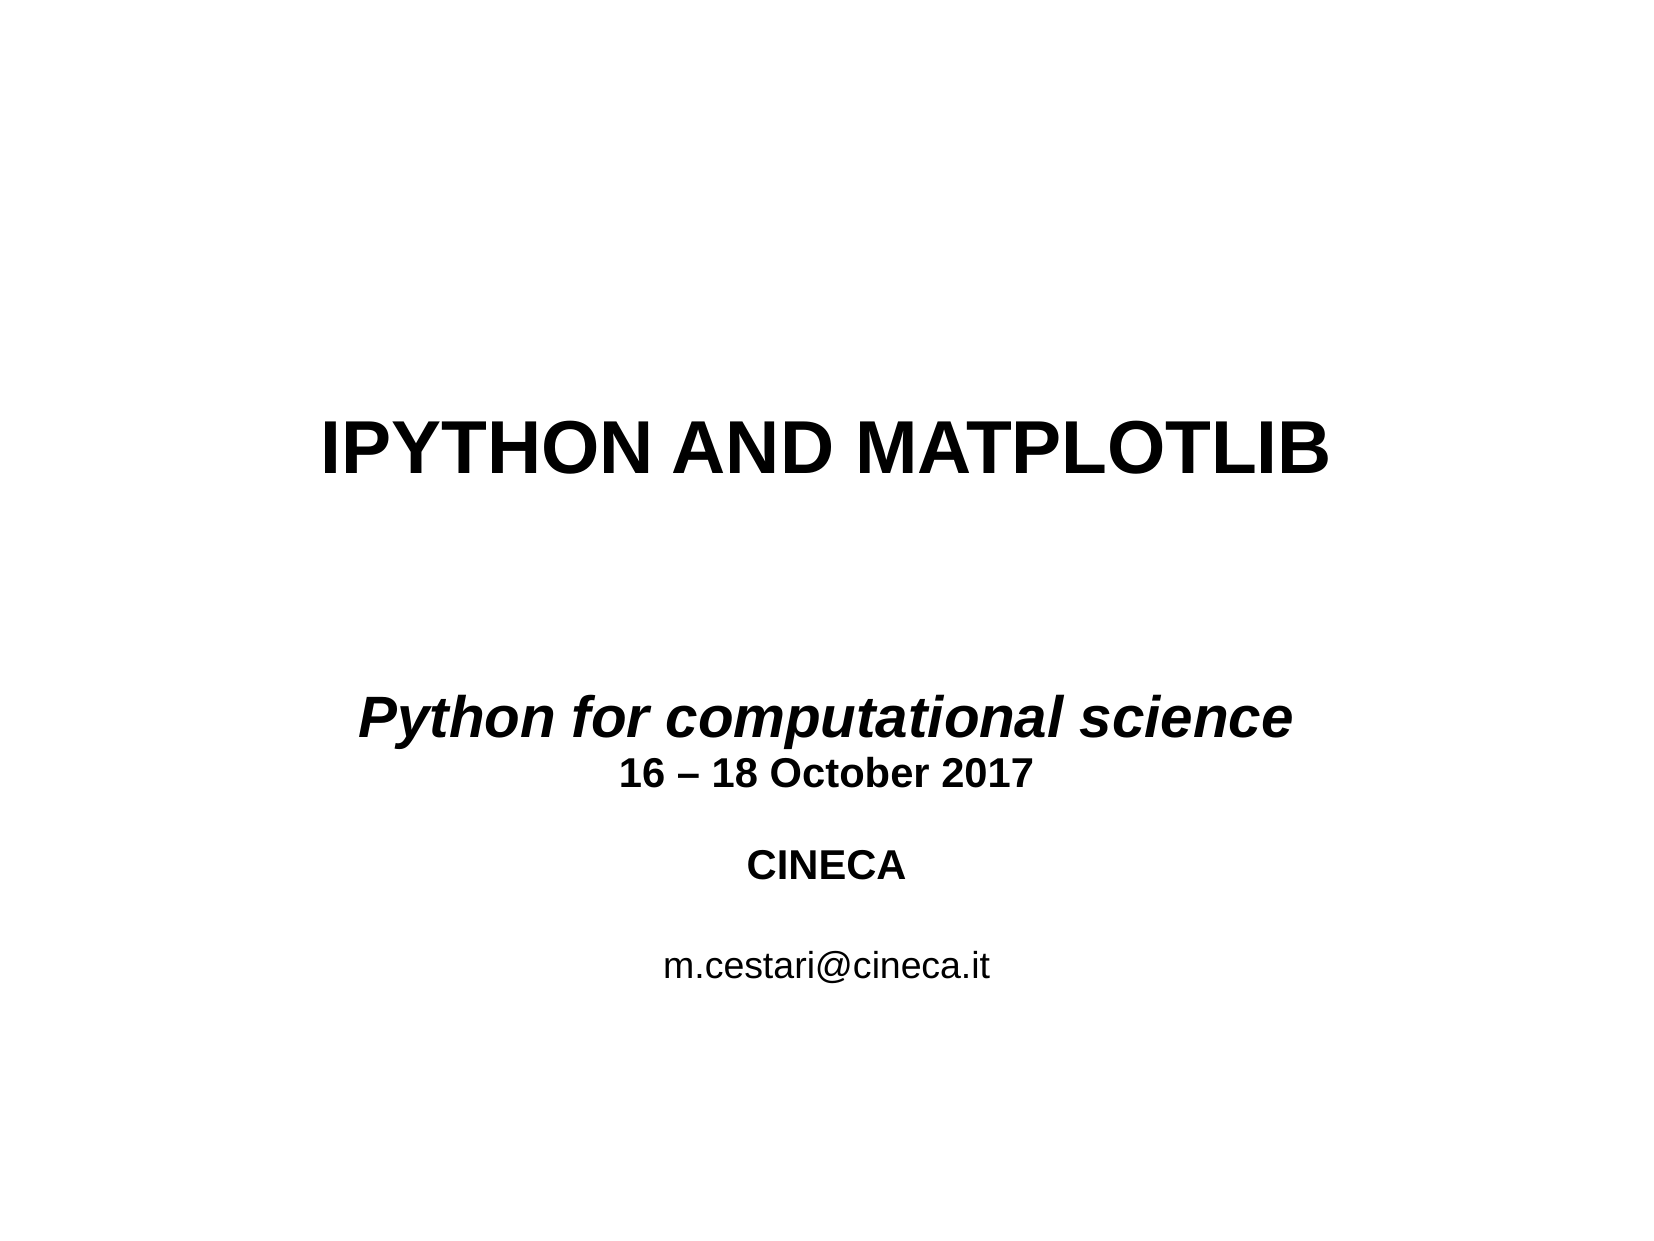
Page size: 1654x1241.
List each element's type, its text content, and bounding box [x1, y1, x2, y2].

text_box IPYTHON AND MATPLOTLIB Python for computational science 16 – 18 October 2017 CINECA [301, 397, 1352, 899]
text_box m.cestari@cineca.it [636, 937, 1018, 995]
